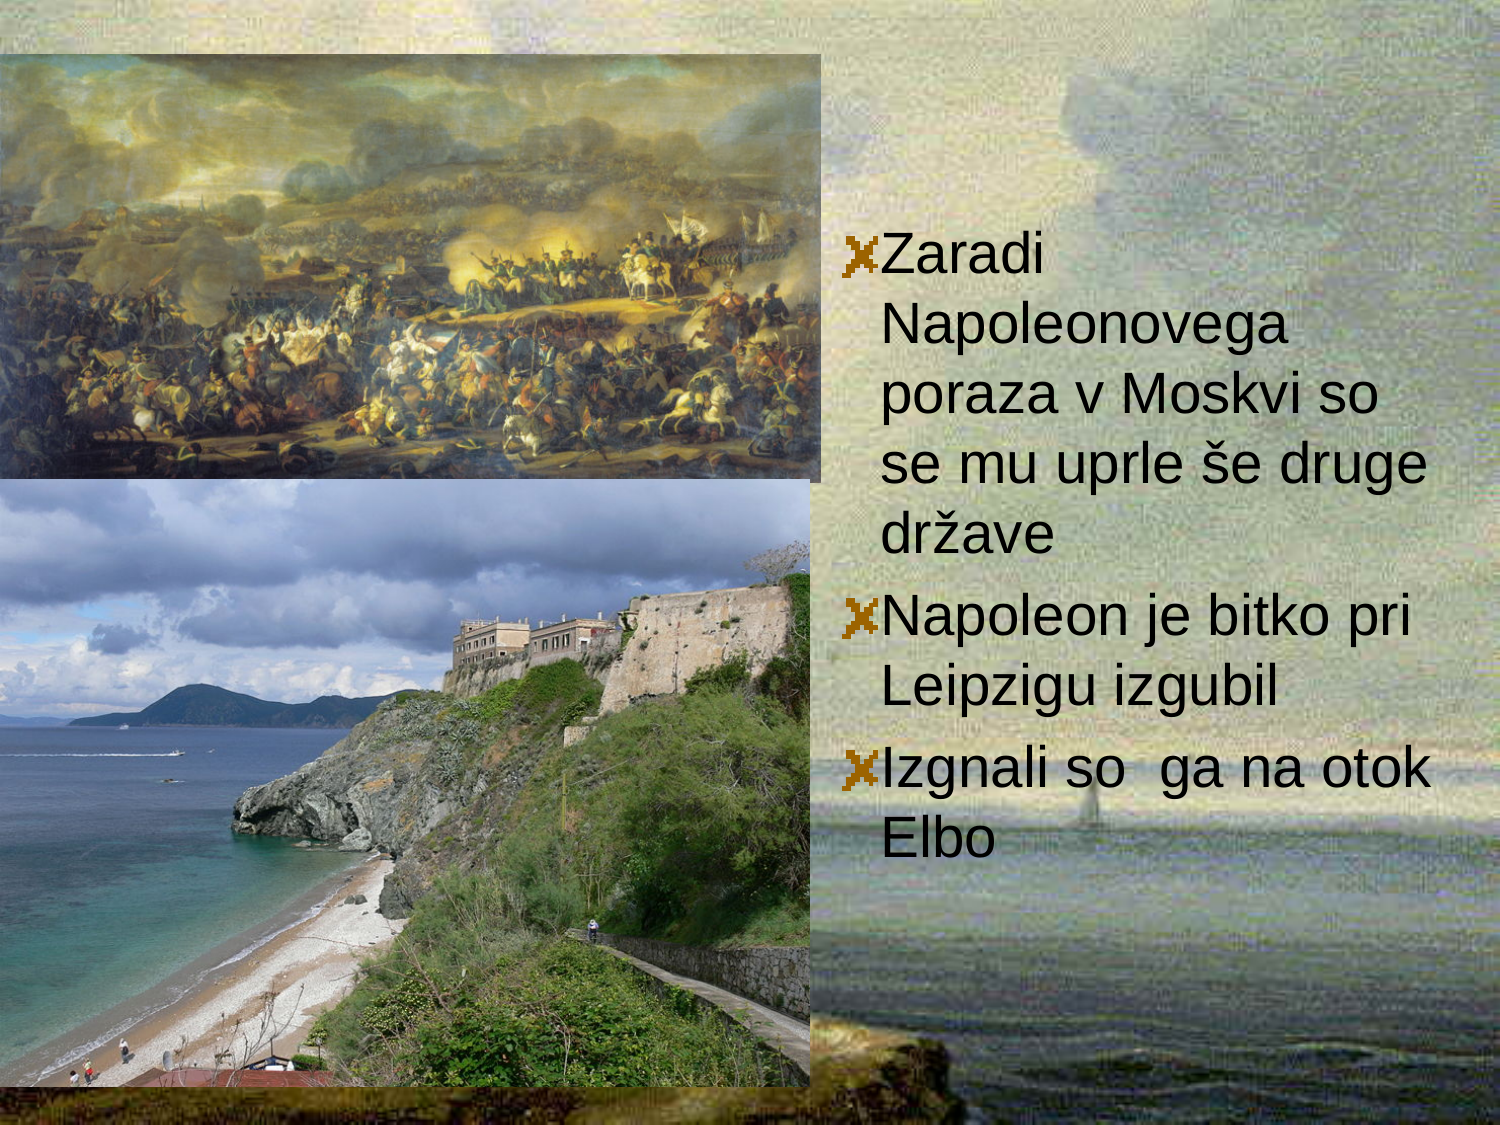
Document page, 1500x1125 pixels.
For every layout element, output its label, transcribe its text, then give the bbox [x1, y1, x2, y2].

list Zaradi Napoleonovega poraza v Moskvi so se mu uprle še druge države Napoleon je bitko pri Leipzigu izgubil Izgnali so ga na otok Elbo [810, 208, 1472, 951]
picture [0, 0, 1500, 1125]
